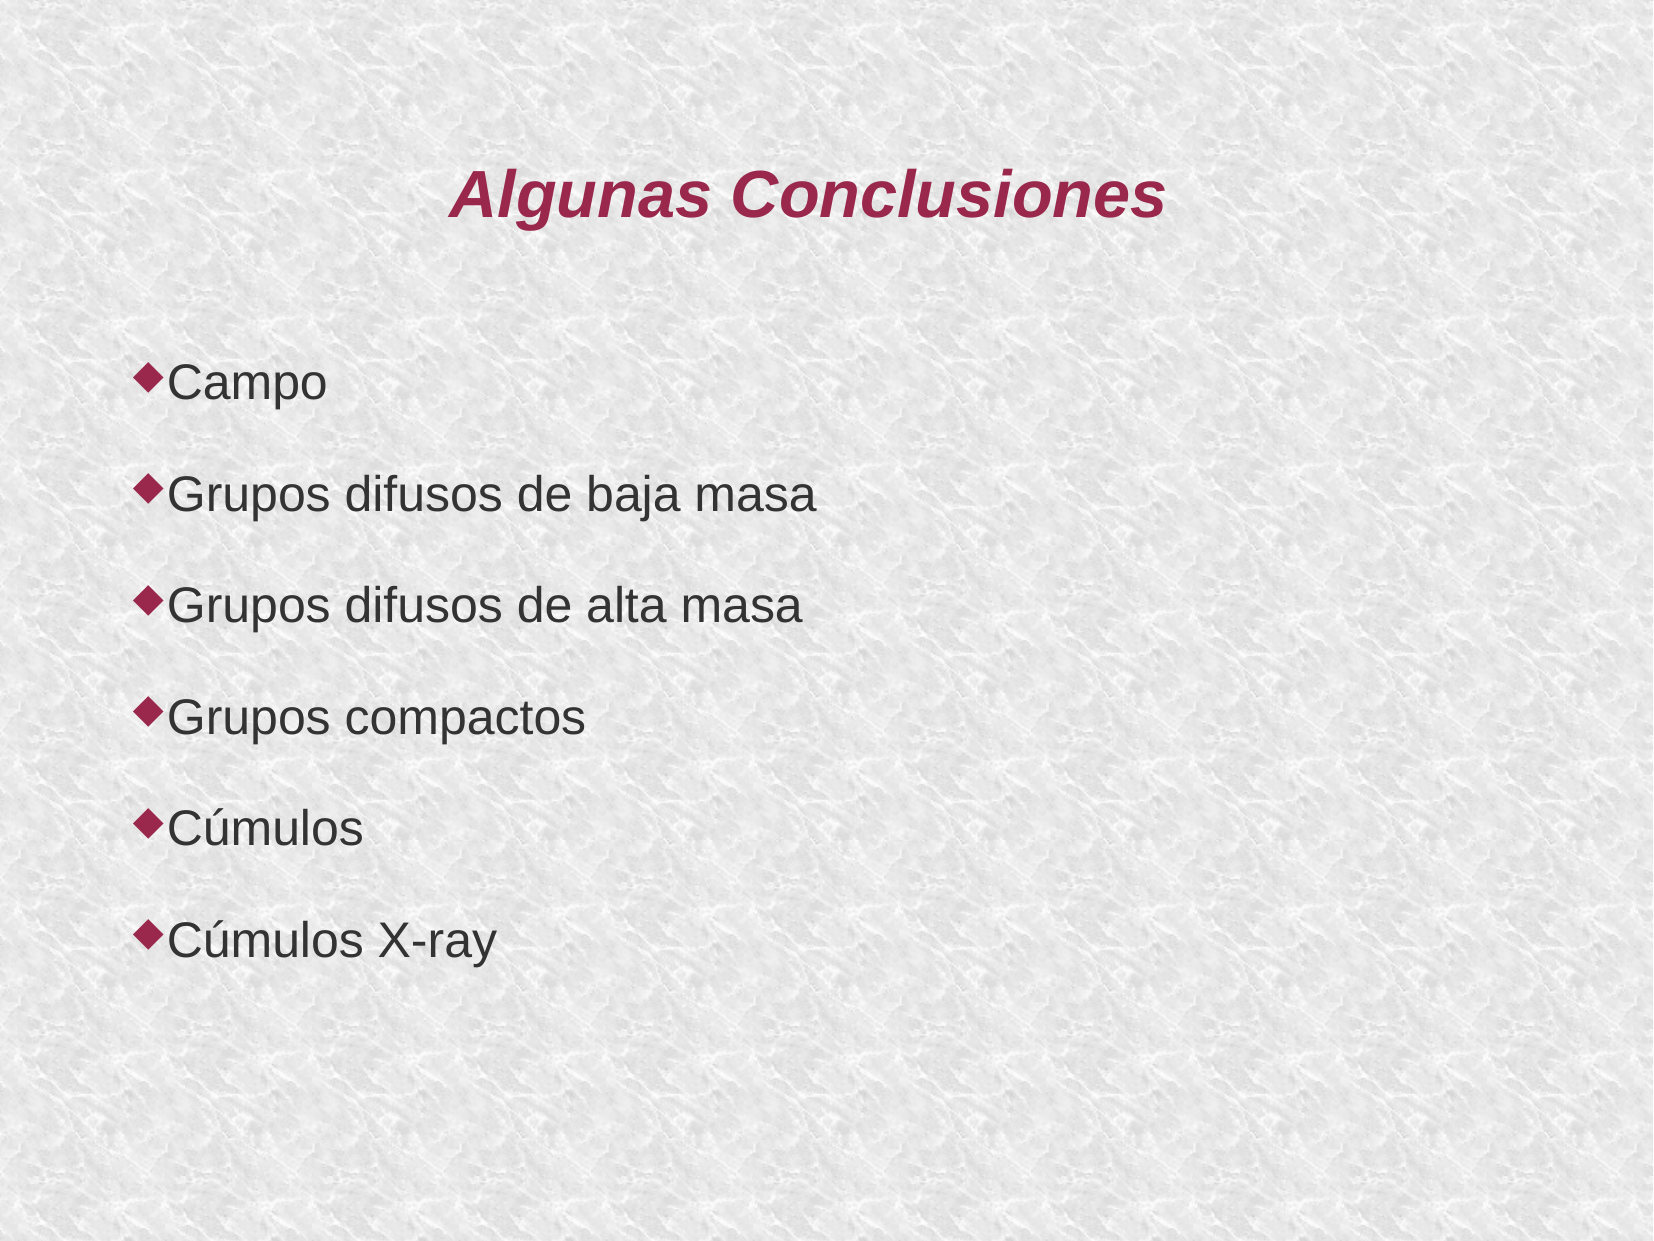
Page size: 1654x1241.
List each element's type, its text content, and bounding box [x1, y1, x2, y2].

title Algunas Conclusiones [82, 90, 1535, 298]
picture [0, 0, 1654, 1241]
list Campo Grupos difusos de baja masa Grupos difusos de alta masa Grupos compactos Cúmulos Cúmulos X-ray [129, 354, 1488, 1174]
